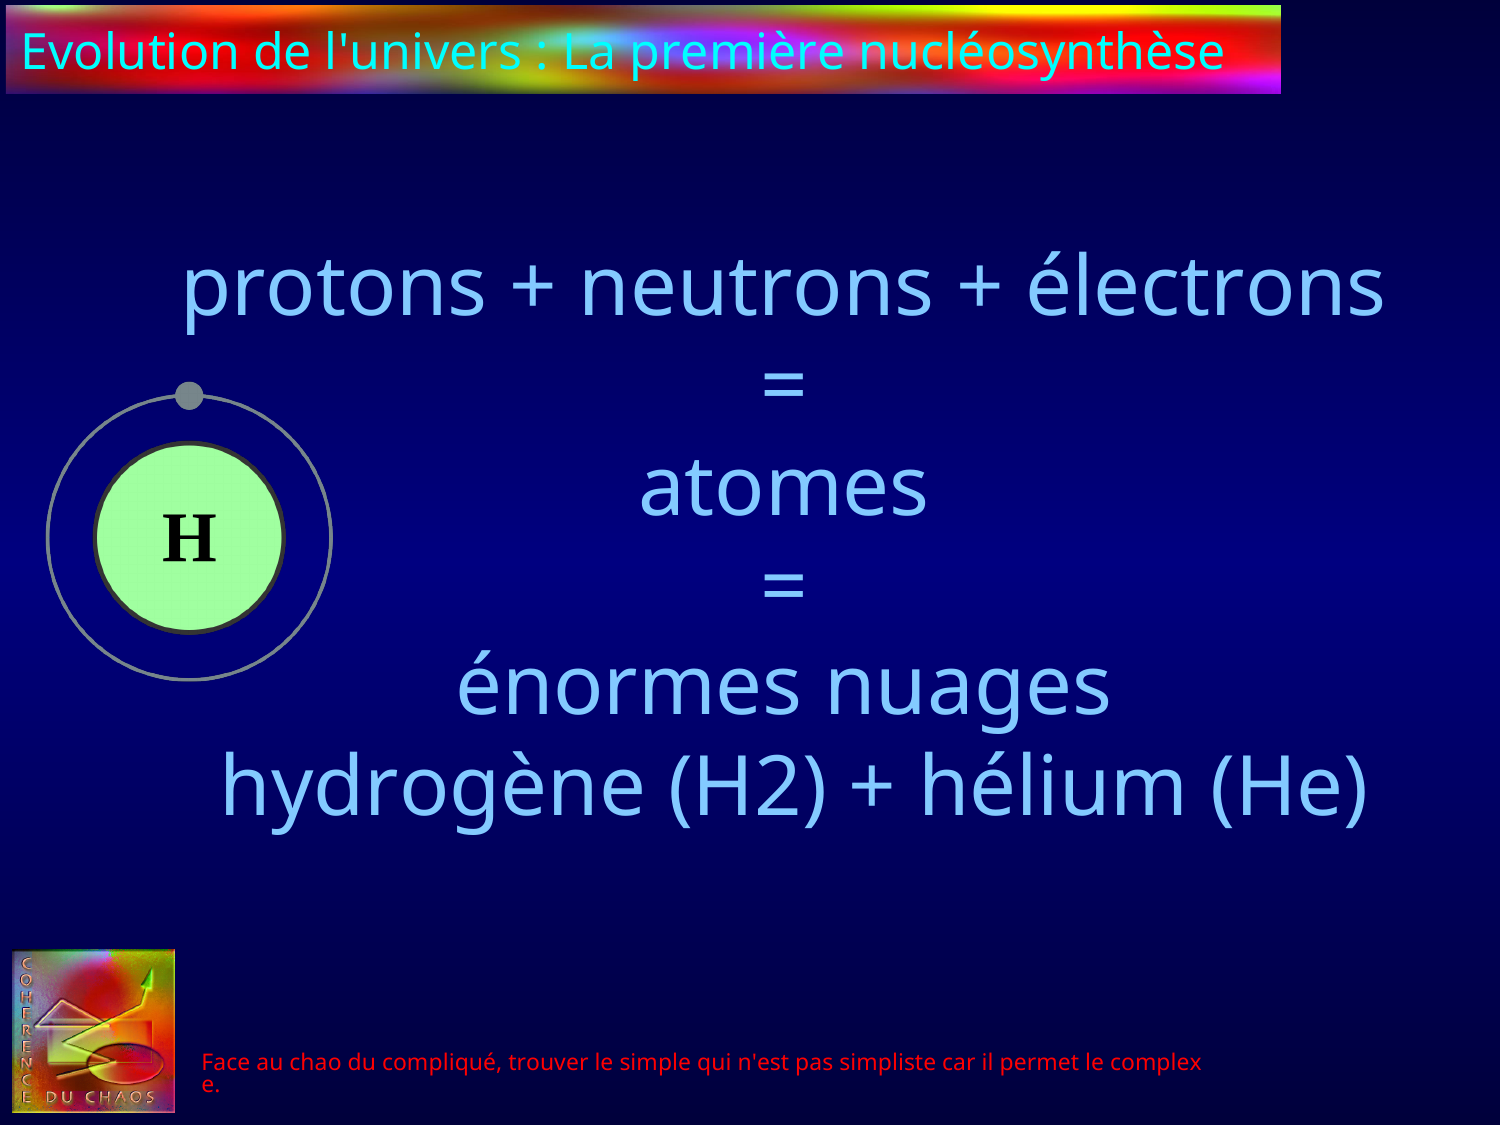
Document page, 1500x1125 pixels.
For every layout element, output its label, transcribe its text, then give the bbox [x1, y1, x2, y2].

text_box protons + neutrons + électrons = atomes = énormes nuages hydrogène (H2) + hélium (He) [165, 224, 1441, 910]
title Evolution de l'univers : La première nucléosynthèse [5, 5, 1281, 94]
picture [12, 949, 175, 1113]
picture [0, 348, 378, 727]
